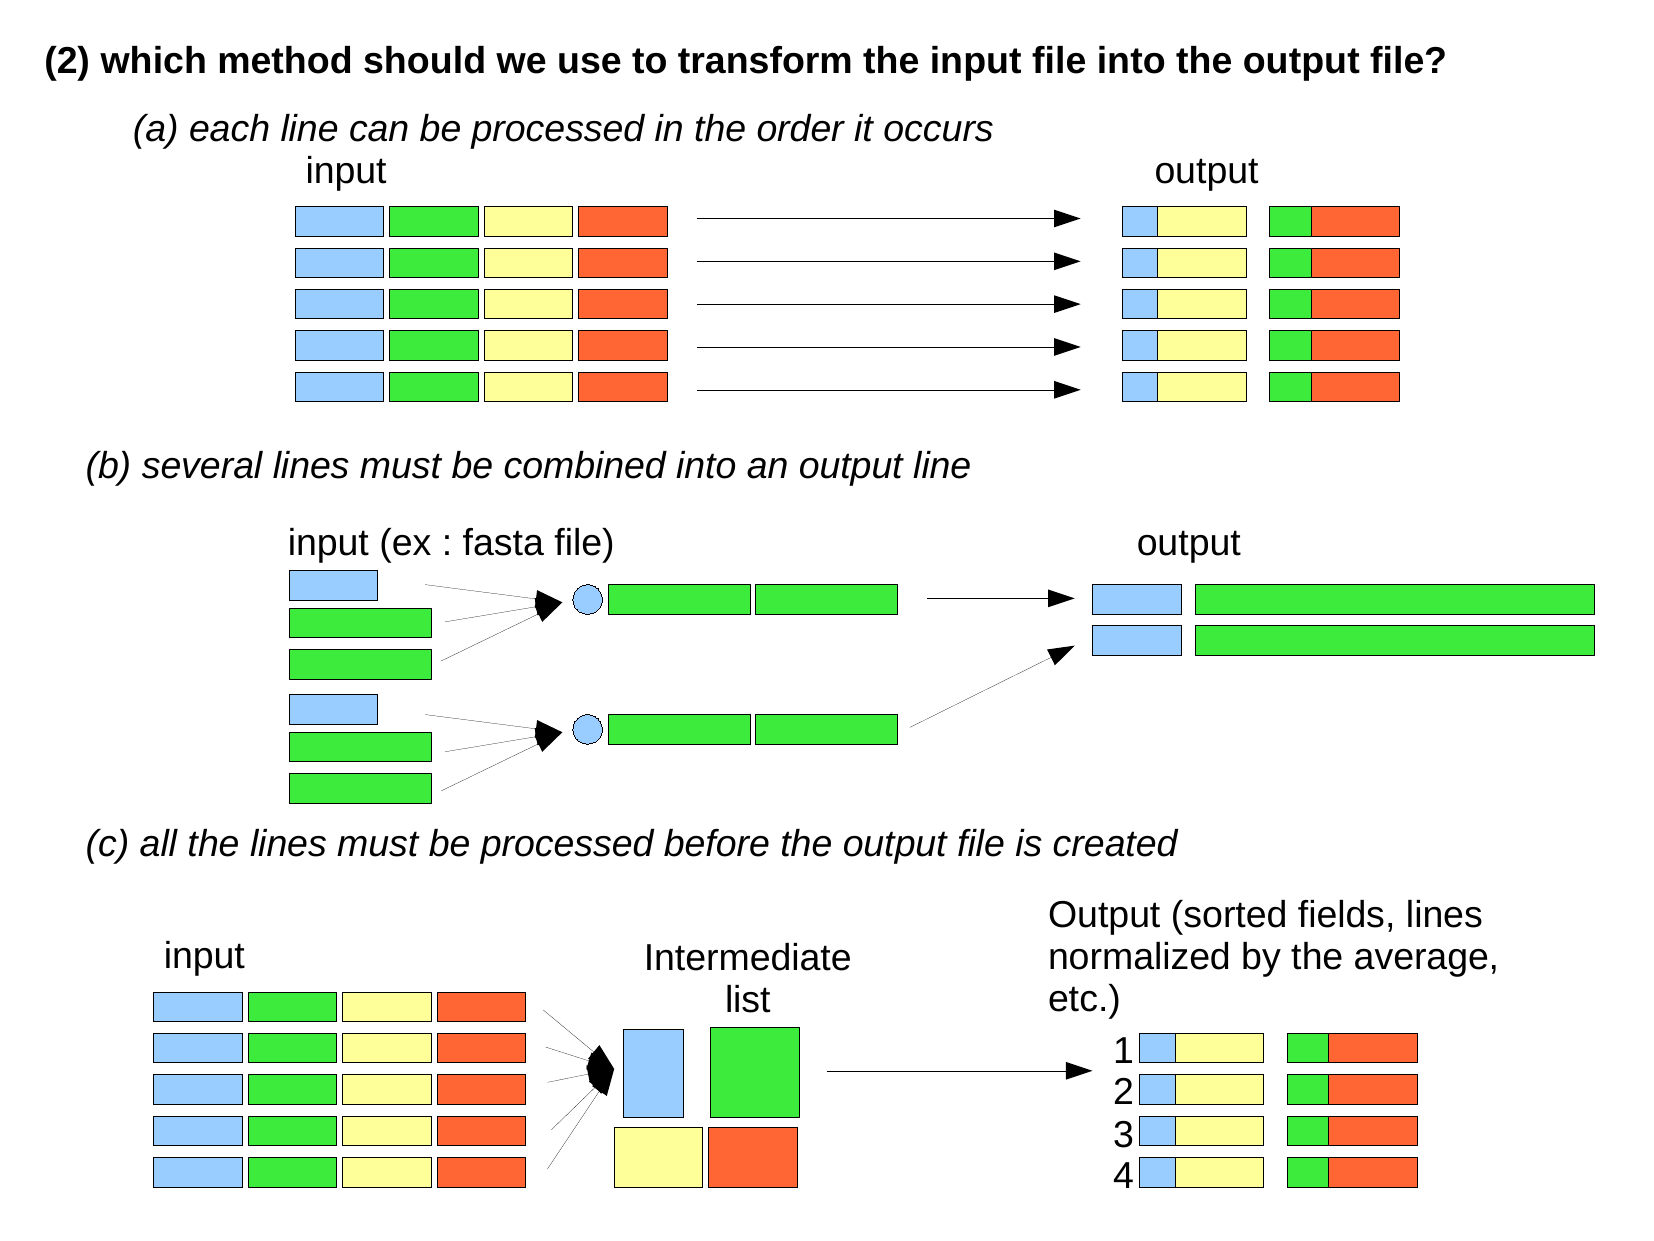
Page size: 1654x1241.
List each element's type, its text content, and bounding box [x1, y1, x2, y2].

text_box [578, 372, 668, 402]
text_box [295, 372, 384, 402]
text_box [578, 206, 668, 237]
text_box [153, 1033, 243, 1063]
text_box [289, 649, 432, 680]
text_box [1149, 1116, 1264, 1146]
text_box [295, 330, 384, 361]
text_box input (ex : fasta file) [273, 513, 691, 571]
text_box [1149, 1074, 1264, 1105]
text_box [1269, 372, 1400, 402]
text_box Intermediate list [603, 929, 892, 1029]
text_box [484, 248, 573, 278]
text_box [708, 1127, 798, 1188]
text_box input [290, 158, 402, 199]
text_box [614, 1127, 703, 1188]
text_box [1092, 625, 1182, 656]
text_box [248, 992, 337, 1022]
text_box input [149, 927, 260, 985]
text_box (b) several lines must be combined into an output line [70, 437, 1075, 494]
text_box [578, 289, 668, 319]
text_box [342, 1033, 432, 1063]
text_box (2) which method should we use to transform the input file into the output file? [29, 31, 1565, 89]
text_box [1122, 372, 1247, 402]
text_box [484, 289, 573, 319]
text_box (c) all the lines must be processed before the output file is created [70, 815, 1359, 872]
text_box [1287, 1074, 1418, 1105]
text_box [572, 714, 603, 745]
text_box [153, 1116, 243, 1146]
text_box [437, 1033, 526, 1063]
text_box [623, 1029, 684, 1118]
text_box [248, 1074, 337, 1105]
text_box [1287, 1033, 1418, 1063]
text_box [1287, 1116, 1418, 1146]
text_box [755, 714, 898, 745]
text_box [437, 1116, 526, 1146]
text_box [1269, 206, 1400, 237]
text_box [1287, 1157, 1418, 1188]
text_box [295, 206, 384, 237]
text_box [437, 1157, 526, 1188]
text_box [289, 773, 432, 804]
text_box [1195, 584, 1595, 615]
text_box [295, 289, 384, 319]
text_box [289, 608, 432, 638]
text_box 1 2 3 4 [1098, 1021, 1149, 1229]
text_box [1149, 1033, 1264, 1063]
text_box [289, 694, 378, 725]
text_box [389, 330, 479, 361]
text_box [1122, 248, 1247, 278]
text_box [484, 206, 573, 237]
text_box [1269, 289, 1400, 319]
text_box [153, 1157, 243, 1188]
text_box [342, 992, 432, 1022]
text_box [1122, 330, 1247, 361]
text_box [437, 1074, 526, 1105]
text_box [153, 1074, 243, 1105]
text_box [248, 1116, 337, 1146]
text_box [484, 330, 573, 361]
text_box [153, 992, 243, 1022]
text_box [608, 714, 751, 745]
text_box [484, 372, 573, 402]
text_box Output (sorted fields, lines normalized by the average, etc.) [1033, 885, 1565, 1027]
text_box [1195, 625, 1595, 656]
text_box [710, 1029, 800, 1118]
text_box [1269, 330, 1400, 361]
text_box output [1122, 513, 1300, 571]
text_box [342, 1157, 432, 1188]
text_box [1269, 248, 1400, 278]
text_box [1149, 1157, 1264, 1188]
text_box [578, 248, 668, 278]
text_box [342, 1074, 432, 1105]
text_box [755, 584, 898, 615]
text_box [437, 992, 526, 1022]
text_box [1122, 206, 1247, 237]
text_box [1092, 584, 1182, 615]
text_box [389, 206, 479, 237]
text_box [342, 1116, 432, 1146]
text_box [389, 372, 479, 402]
text_box [248, 1033, 337, 1063]
text_box [572, 584, 603, 615]
text_box [289, 732, 432, 762]
text_box [389, 248, 479, 278]
text_box output [1139, 141, 1317, 199]
text_box [608, 584, 751, 615]
text_box [248, 1157, 337, 1188]
text_box [1122, 289, 1247, 319]
text_box [295, 248, 384, 278]
text_box [578, 330, 668, 361]
text_box [389, 289, 479, 319]
text_box [289, 571, 378, 601]
text_box (a) each line can be processed in the order it occurs [118, 100, 1123, 158]
